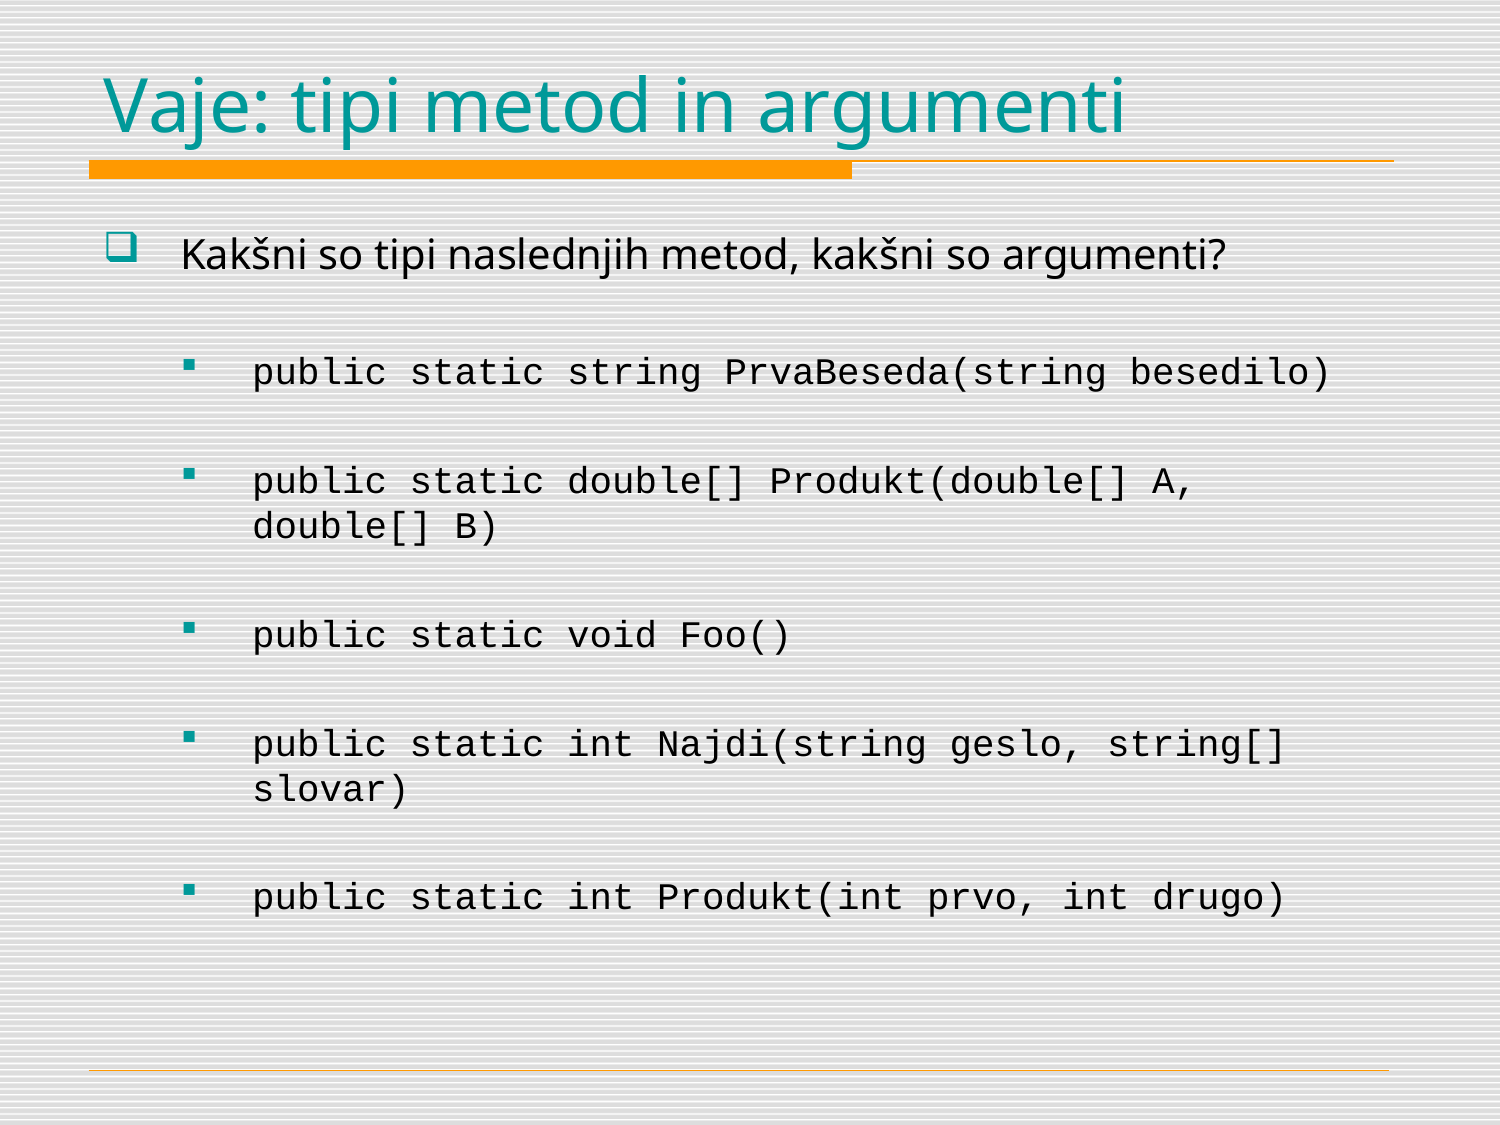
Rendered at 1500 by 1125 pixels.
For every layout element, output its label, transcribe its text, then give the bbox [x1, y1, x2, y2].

picture [0, 0, 1500, 1125]
title Vaje: tipi metod in argumenti [88, 42, 1401, 155]
list Kakšni so tipi naslednjih metod, kakšni so argumenti? public static string PrvaBeseda(string besedilo) public static double[] Produkt(double[] A, double[] B) public static void Foo() public static int Najdi(string geslo, string[] slovar) public static int Produkt(int prvo, int drugo) [88, 220, 1401, 1059]
